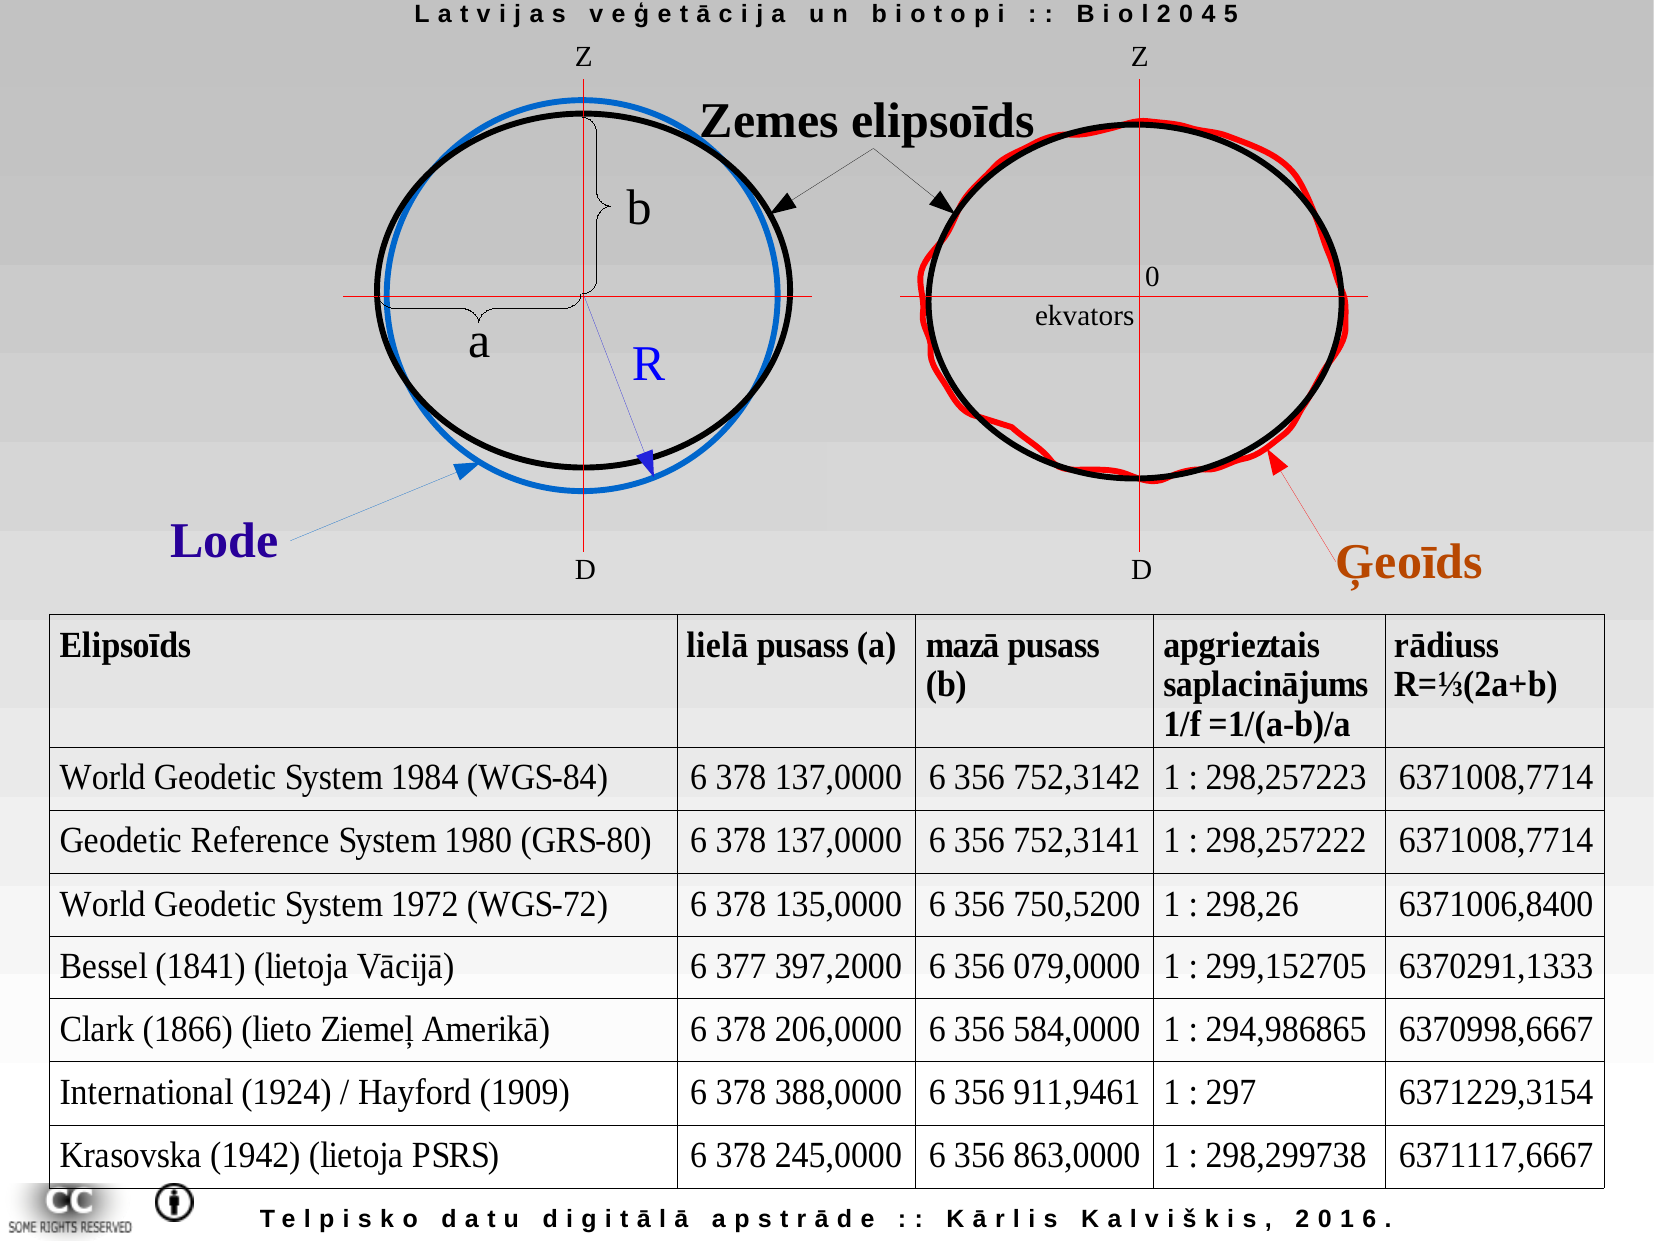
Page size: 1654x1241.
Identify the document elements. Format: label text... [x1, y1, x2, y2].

text_box ekvators [1035, 299, 1135, 333]
text_box Z [574, 40, 593, 73]
text_box b [626, 179, 652, 236]
text_box 0 [1145, 260, 1161, 294]
text_box Z [1130, 40, 1149, 73]
text_box Lode [170, 513, 291, 569]
text_box R [631, 336, 666, 392]
text_box Zemes elipsoīds [678, 93, 1069, 149]
text_box a [468, 313, 491, 369]
chart [47, 612, 1606, 1190]
text_box D [1131, 553, 1153, 586]
text_box D [574, 553, 597, 586]
text_box Ģeoīds [1335, 534, 1496, 590]
picture [0, 0, 1654, 1241]
